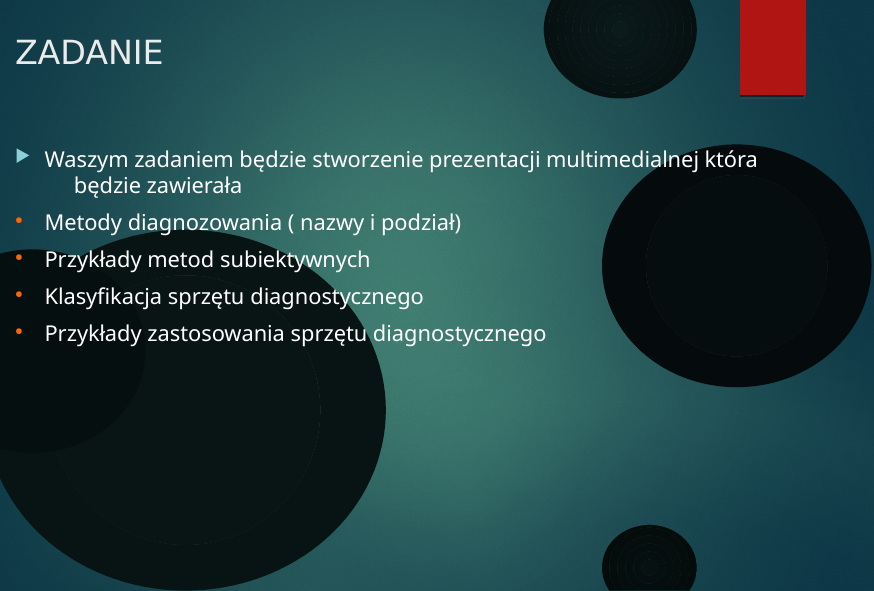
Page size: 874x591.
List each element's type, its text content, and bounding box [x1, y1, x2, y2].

title ZADANIE [0, 23, 712, 82]
list Waszym zadaniem będzie stworzenie prezentacji multimedialnej która będzie zawierała Metody diagnozowania ( nazwy i podział) Przykłady metod subiektywnych Klasyfikacja sprzętu diagnostycznego Przykłady zastosowania sprzętu diagnostycznego [0, 138, 787, 534]
